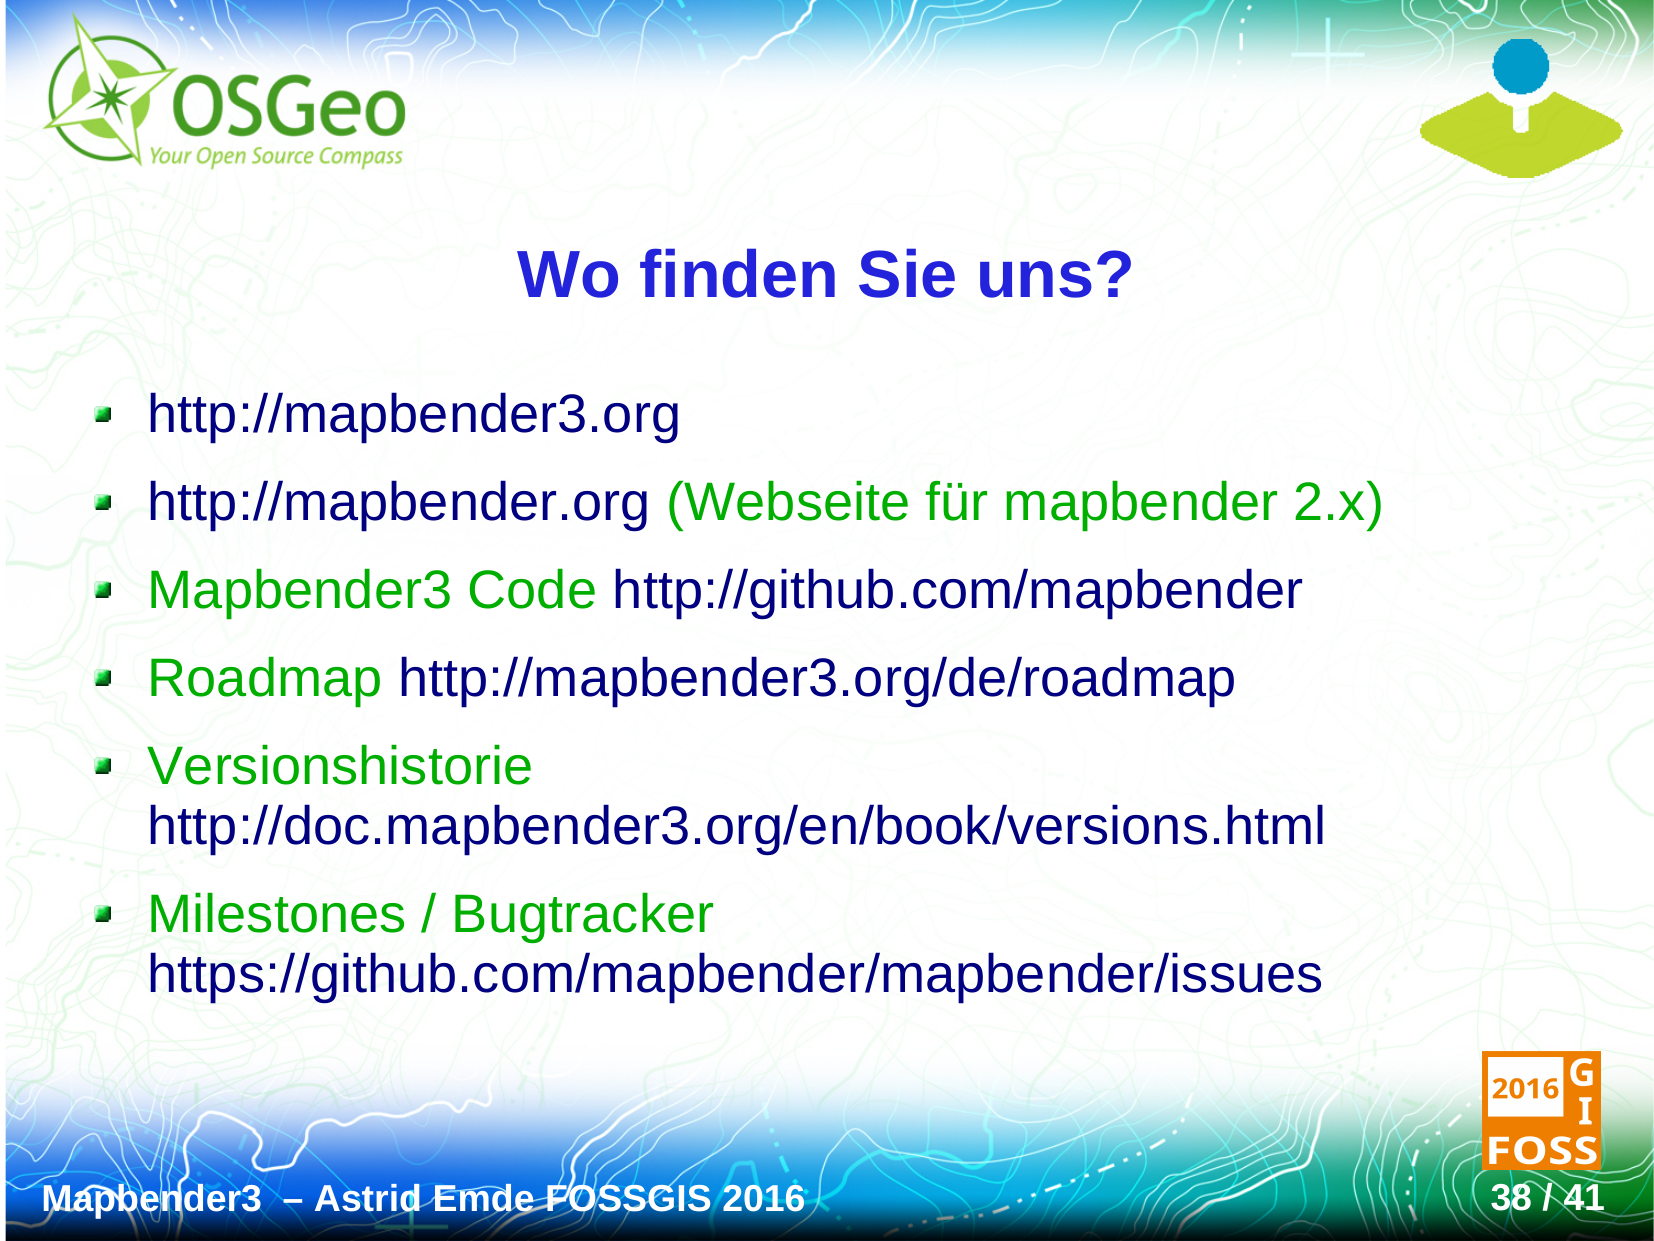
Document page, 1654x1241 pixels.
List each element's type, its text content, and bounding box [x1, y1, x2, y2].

picture [1568, 1191, 1575, 1201]
list http://mapbender3.org http://mapbender.org (Webseite für mapbender 2.x) Mapbender3 Code http://github.com/mapbender Roadmap http://mapbender3.org/de/roadmap Versionshistorie http://doc.mapbender3.org/en/book/versions.html Milestones / Bugtracker https://github.com/mapbender/mapbender/issues [76, 383, 1565, 1241]
title Wo finden Sie uns? [82, 200, 1571, 349]
picture [5, 0, 1654, 1241]
